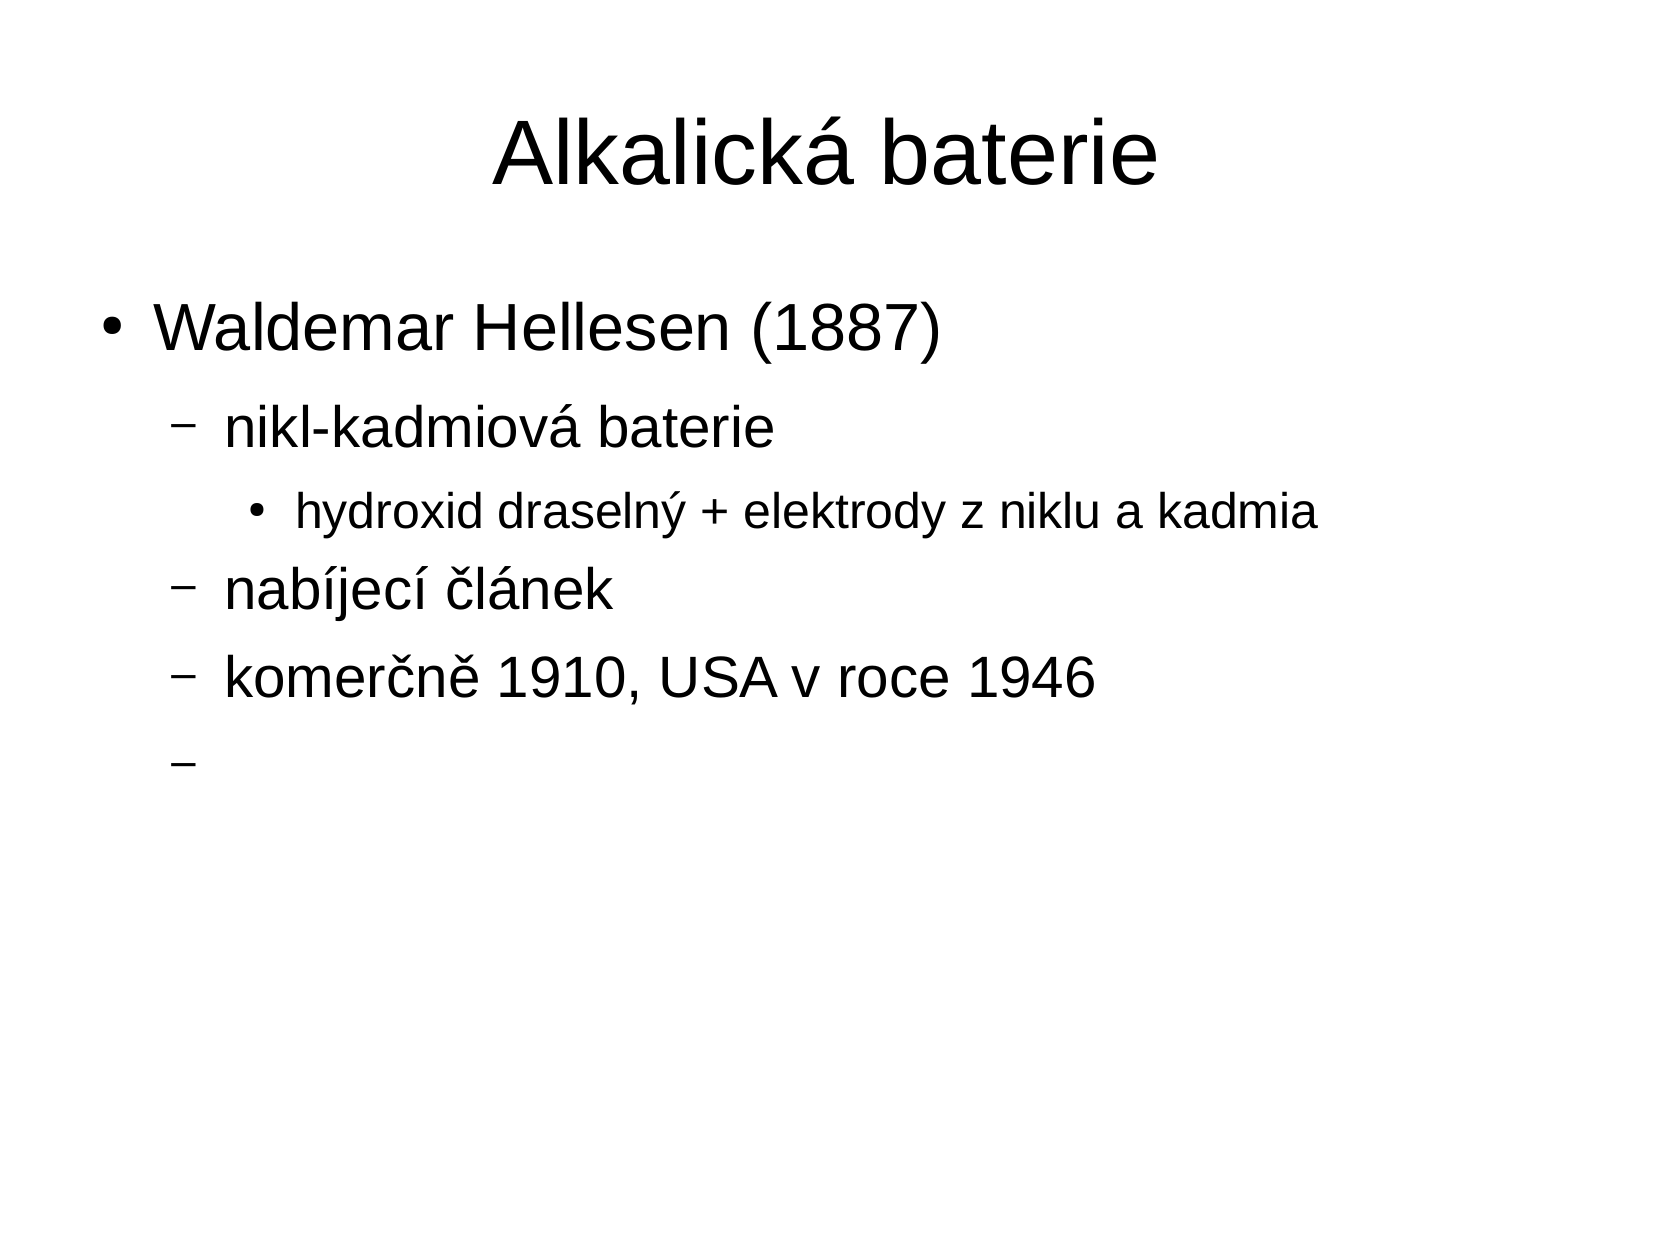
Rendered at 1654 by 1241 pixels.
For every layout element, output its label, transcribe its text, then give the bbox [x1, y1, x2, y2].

list Waldemar Hellesen (1887) nikl-kadmiová baterie hydroxid draselný + elektrody z niklu a kadmia nabíjecí článek komerčně 1910, USA v roce 1946 [82, 290, 1538, 1010]
title Alkalická baterie [82, 49, 1571, 257]
